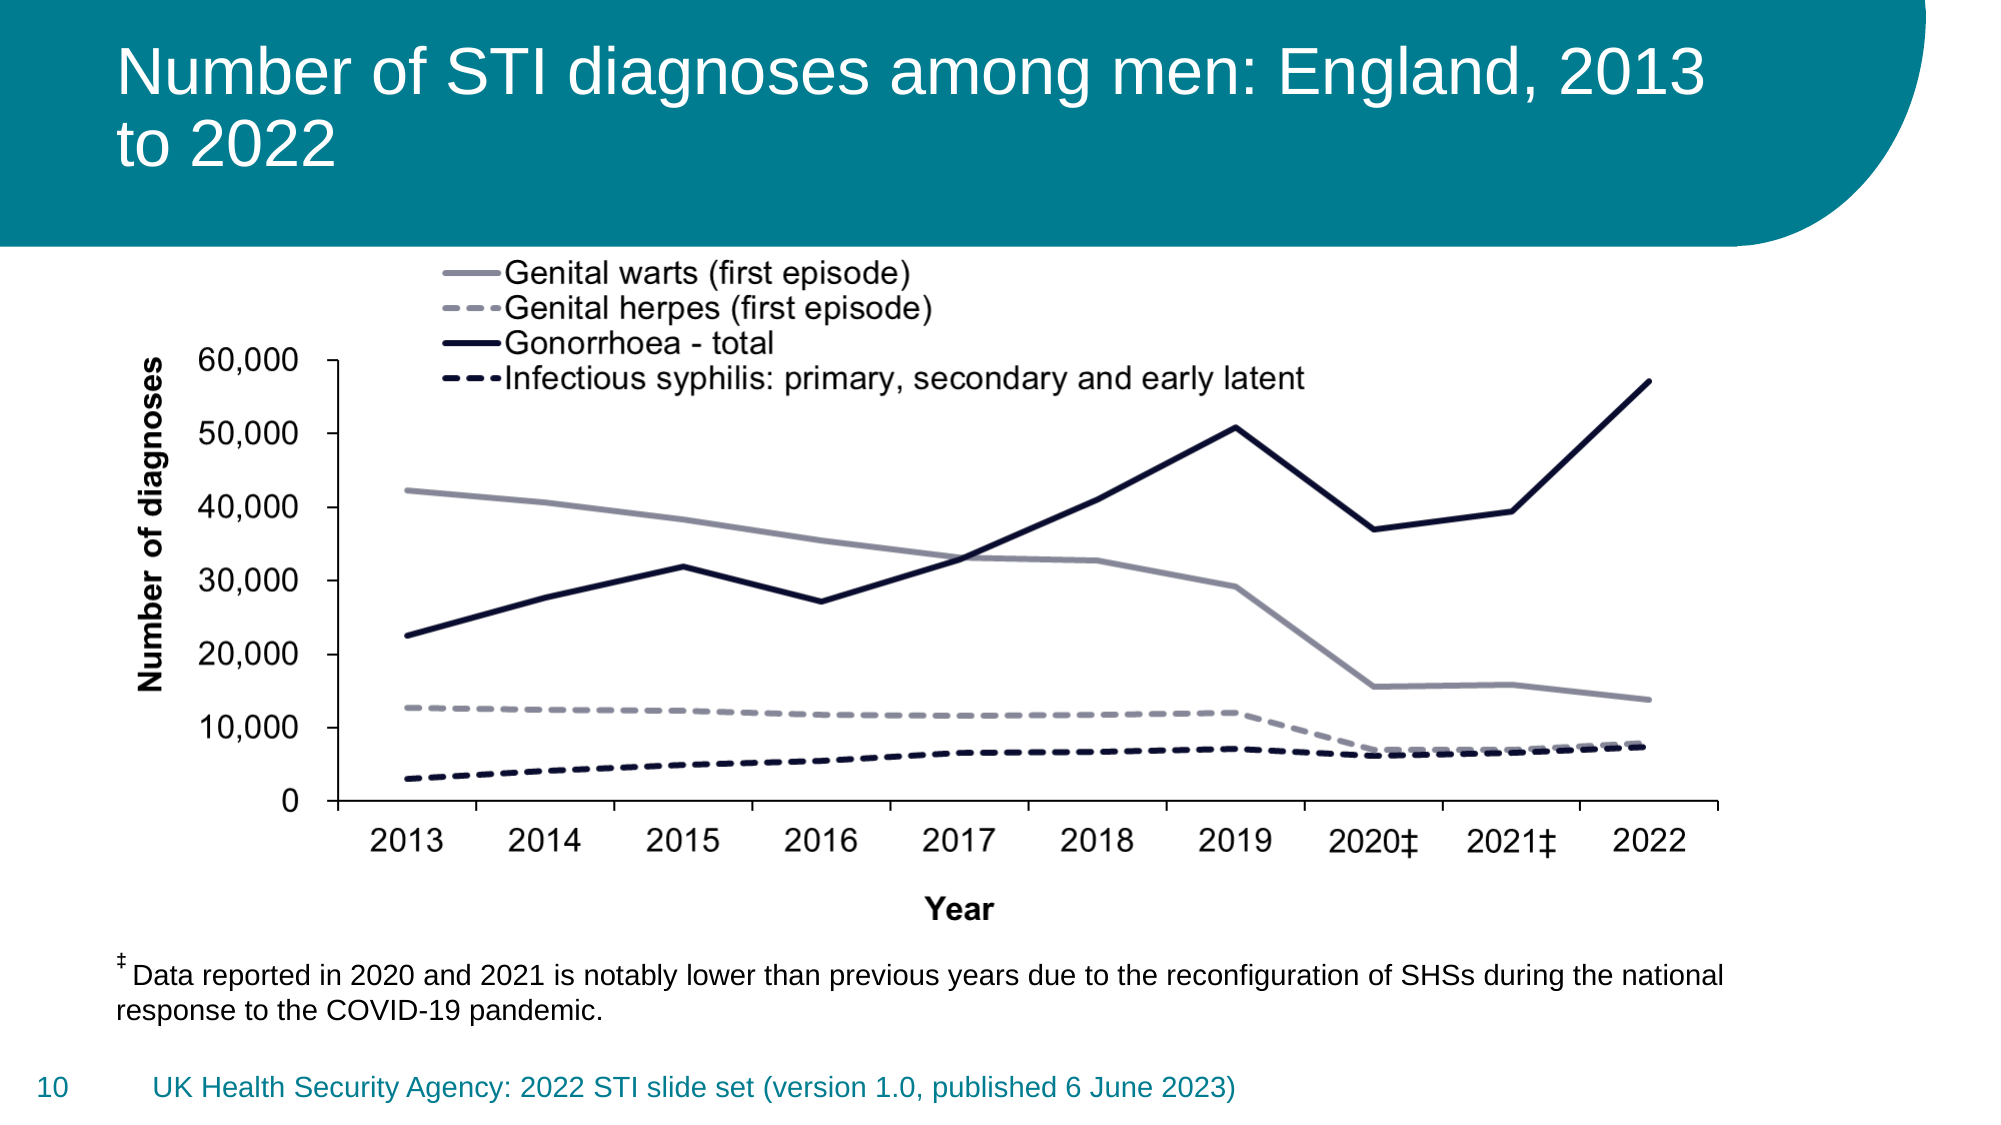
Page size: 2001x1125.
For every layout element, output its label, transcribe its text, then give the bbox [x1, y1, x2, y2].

picture [118, 254, 1721, 933]
text_box [21, 1056, 120, 1117]
title Number of STI diagnoses among men: England, 2013 to 2022 [101, 29, 1747, 189]
text_box UK Health Security Agency: 2022 STI slide set (version 1.0, published 6 June 2023) [137, 1056, 1780, 1116]
text_box ‡ Data reported in 2020 and 2021 is notably lower than previous years due to the reconfiguration of SHSs during the national response to the COVID-19 pandemic. [101, 940, 1822, 1027]
